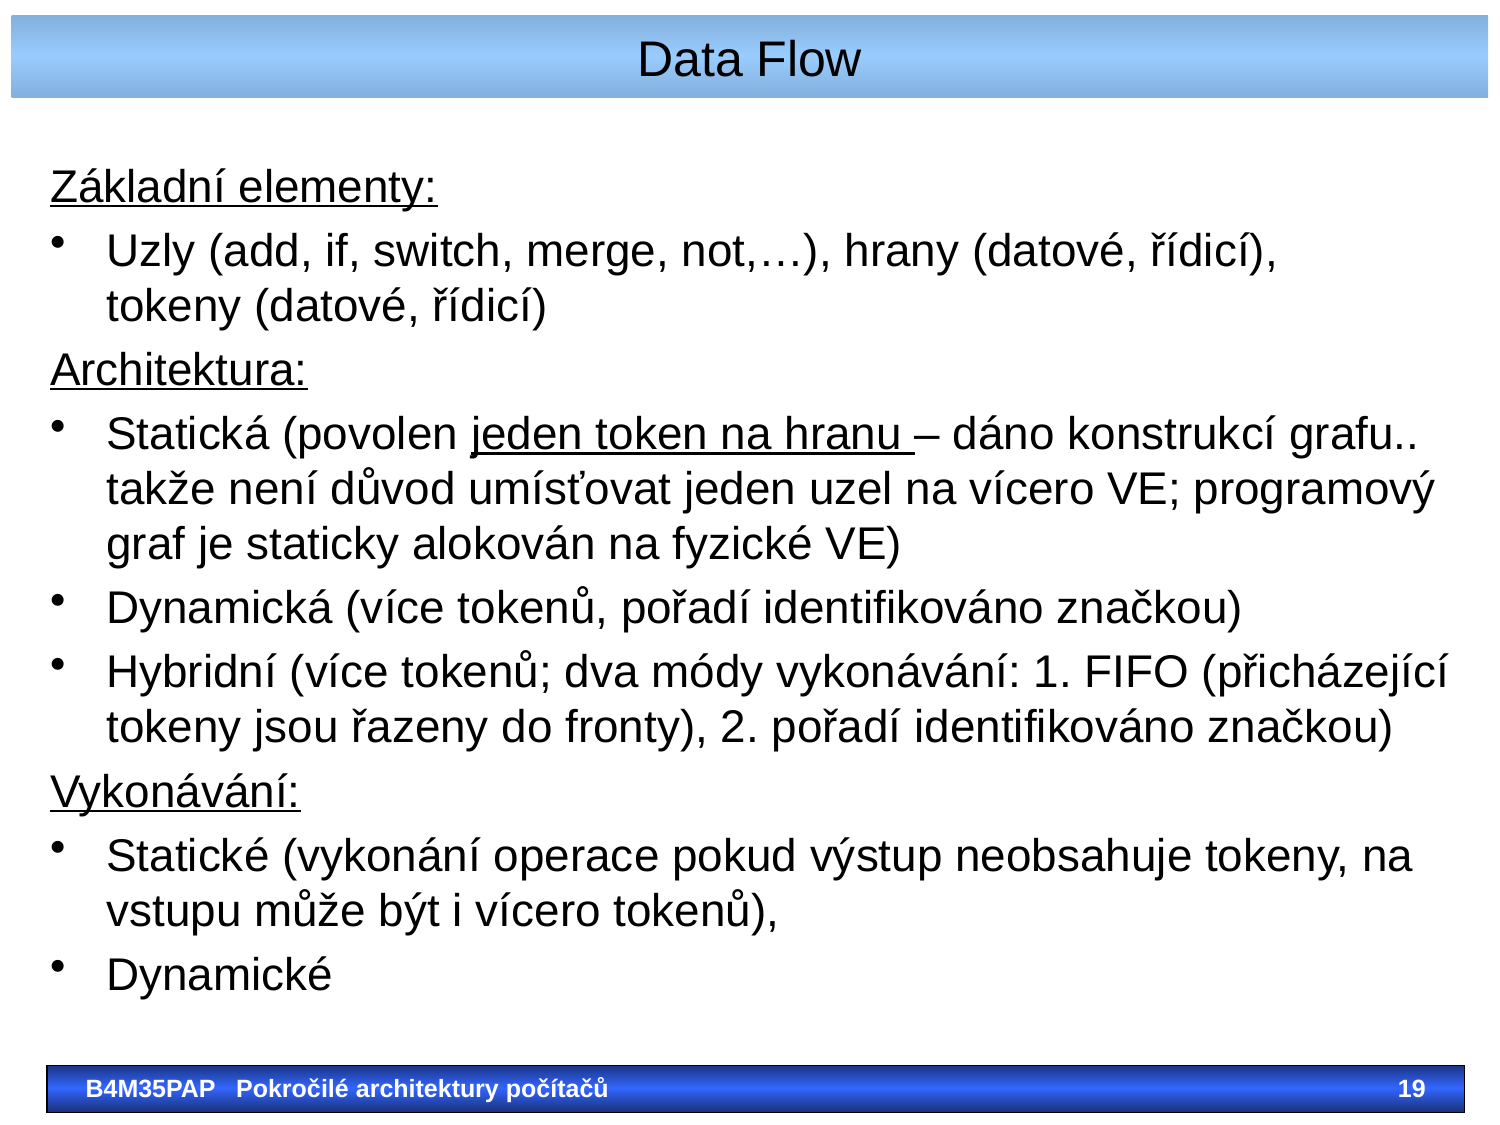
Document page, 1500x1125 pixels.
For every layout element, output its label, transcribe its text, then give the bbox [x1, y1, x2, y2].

list Základní elementy: Uzly (add, if, switch, merge, not,…), hrany (datové, řídicí), tokeny (datové, řídicí) Architektura: Statická (povolen jeden token na hranu – dáno konstrukcí grafu.. takže není důvod umísťovat jeden uzel na vícero VE; programový graf je staticky alokován na fyzické VE) Dynamická (více tokenů, pořadí identifikováno značkou) Hybridní (více tokenů; dva módy vykonávání: 1. FIFO (přicházející tokeny jsou řazeny do fronty), 2. pořadí identifikováno značkou) Vykonávání: Statické (vykonání operace pokud výstup neobsahuje tokeny, na vstupu může být i vícero tokenů), Dynamické [35, 148, 1500, 1008]
title Data Flow [11, 15, 1489, 98]
footer B4M35PAP Pokročilé architektury počítačů [70, 1065, 1429, 1113]
slide_number <number> [1346, 1065, 1441, 1112]
